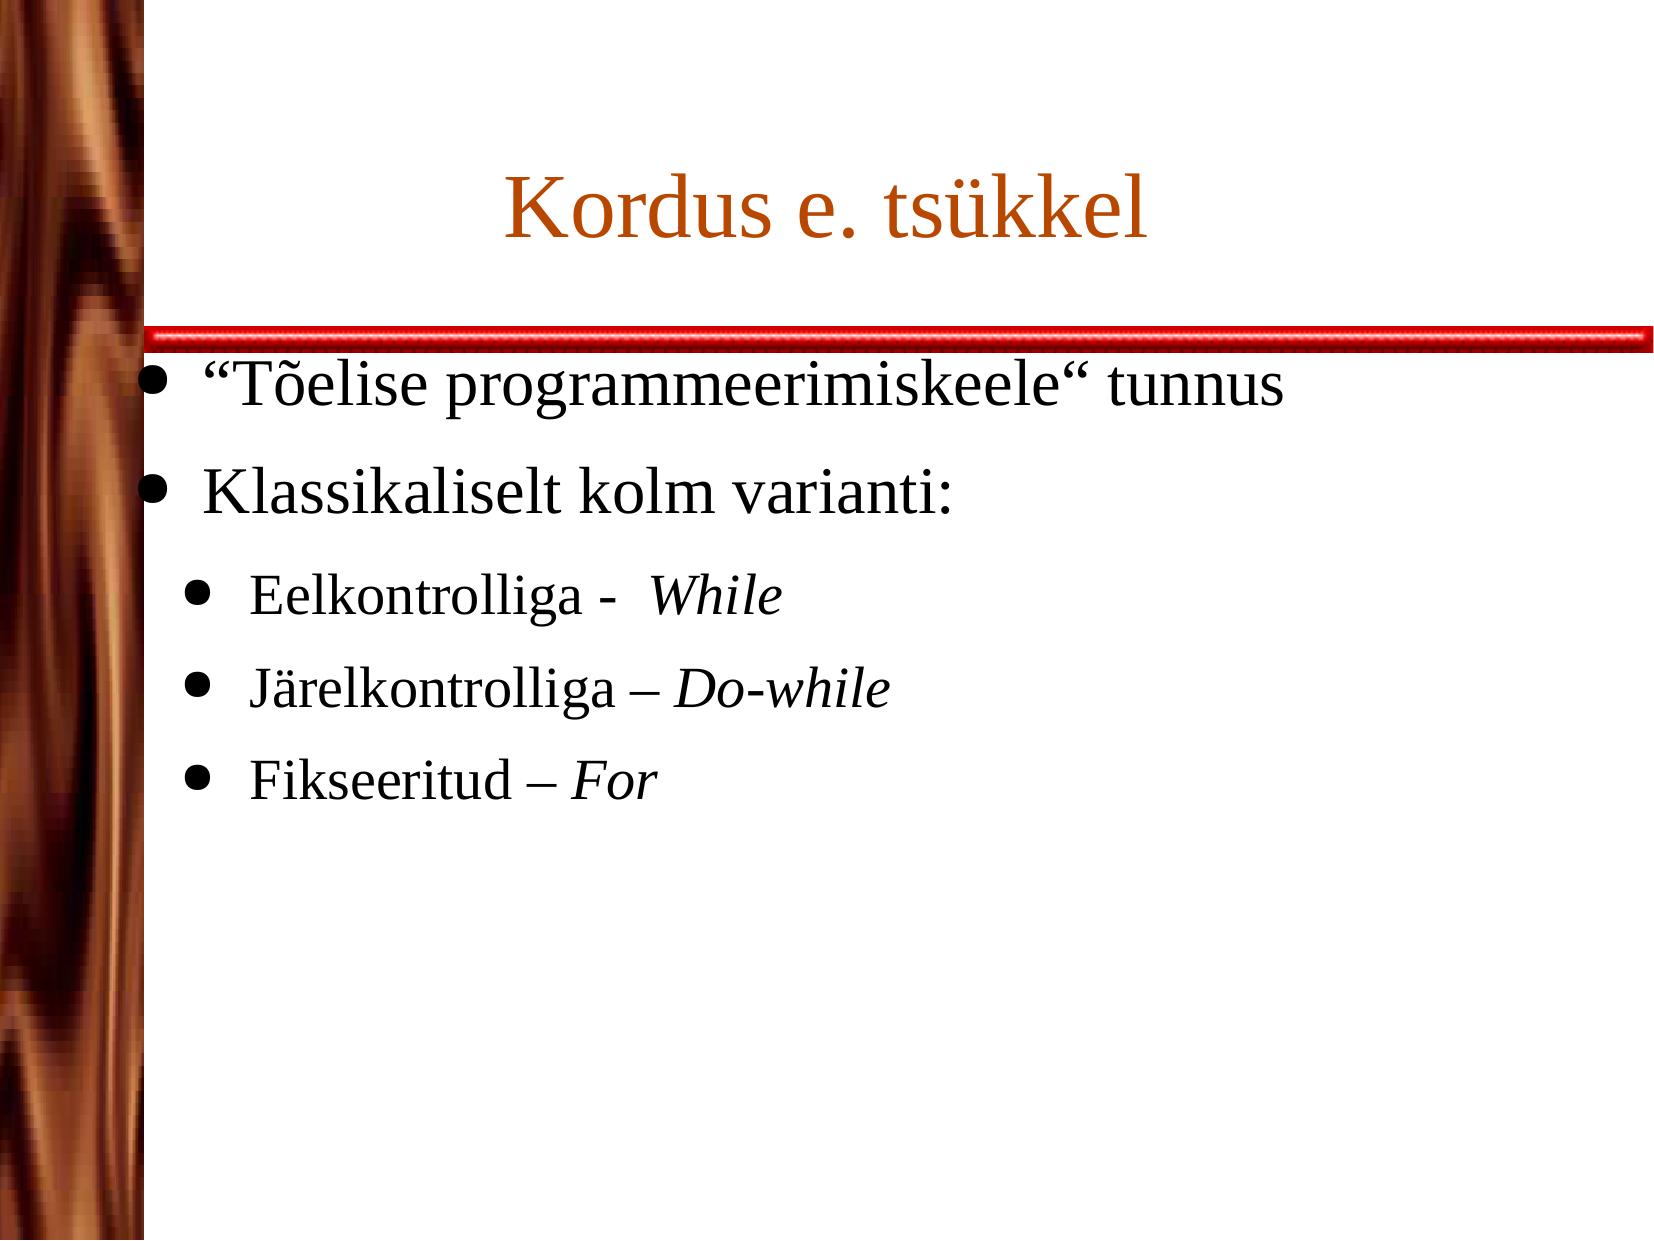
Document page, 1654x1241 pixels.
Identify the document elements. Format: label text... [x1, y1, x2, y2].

picture [0, 0, 1654, 1240]
list “Tõelise programmeerimiskeele“ tunnus Klassikaliselt kolm varianti: Eelkontrolliga - While Järelkontrolliga – Do-while Fikseeritud – For [121, 344, 1533, 1126]
title Kordus e. tsükkel [121, 98, 1533, 314]
